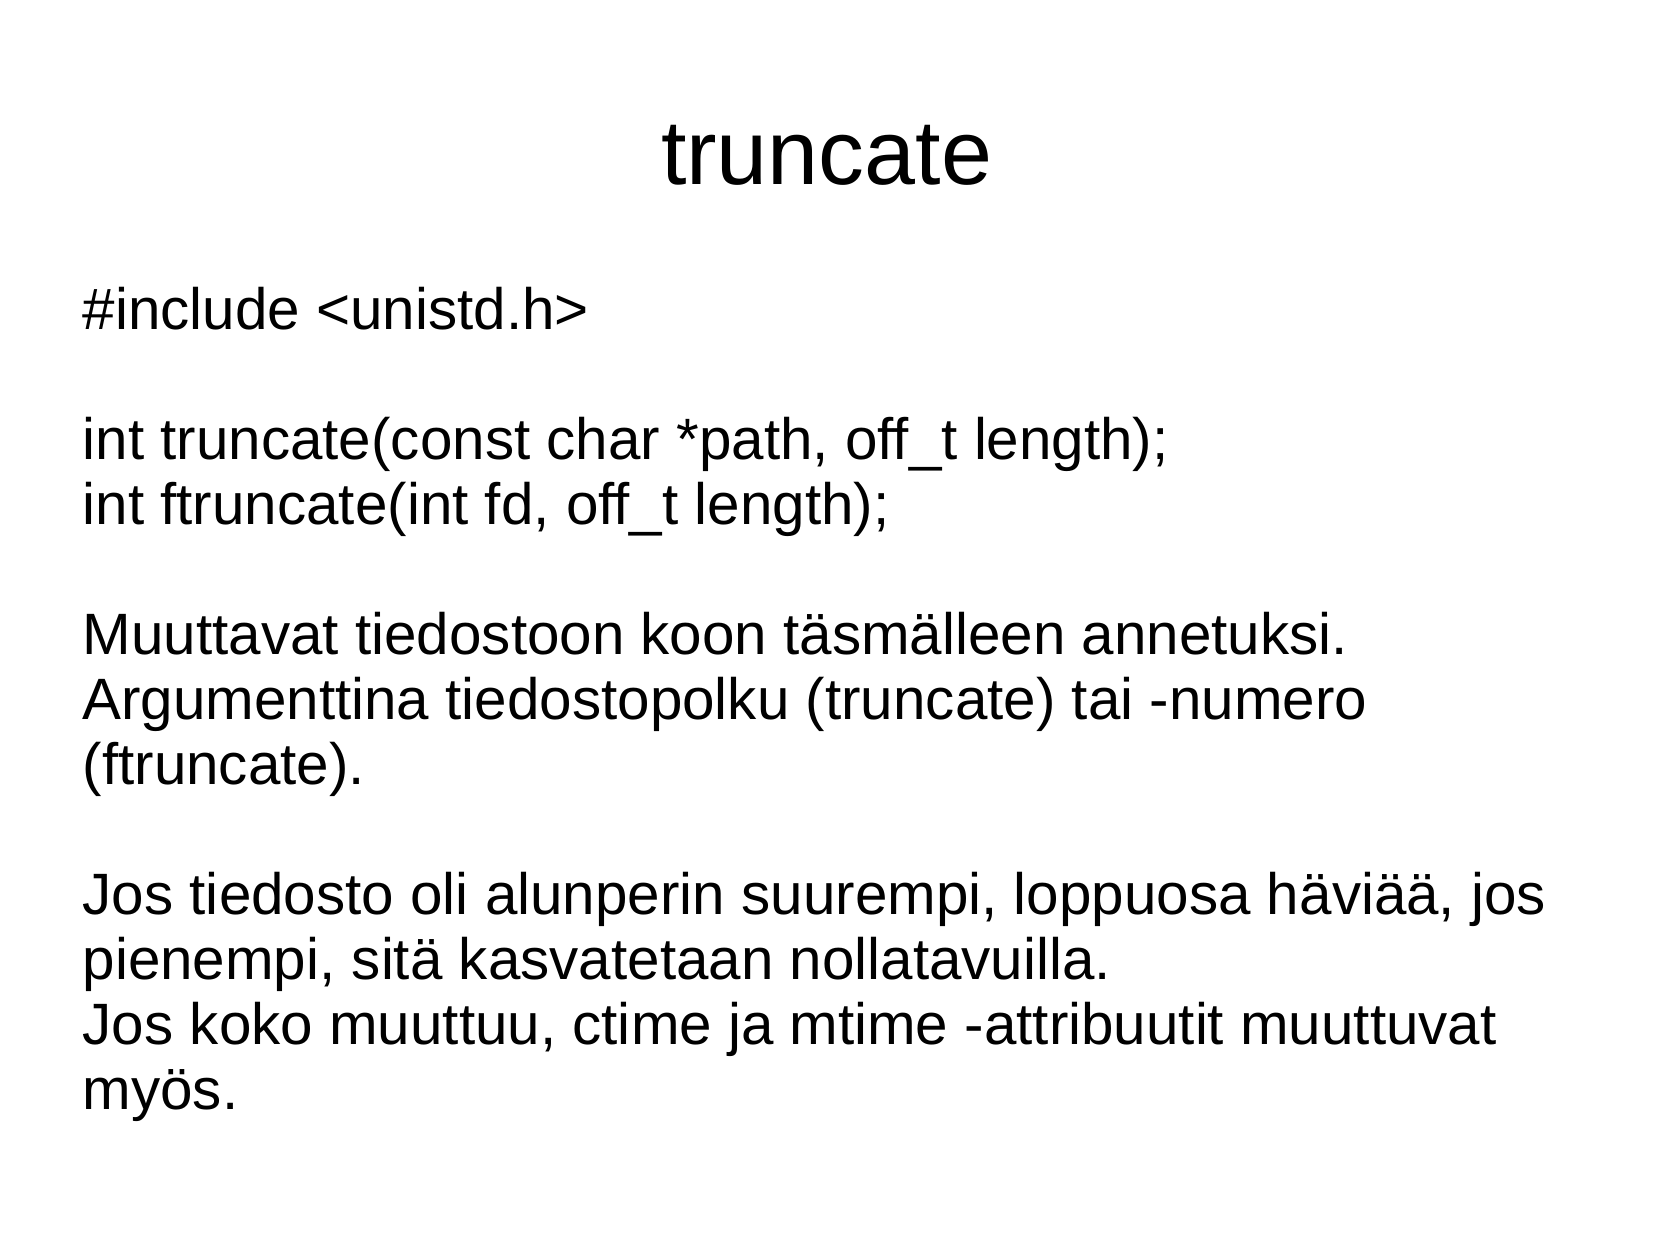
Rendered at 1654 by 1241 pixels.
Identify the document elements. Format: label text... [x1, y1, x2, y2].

subtitle #include <unistd.h> int truncate(const char *path, off_t length); int ftruncate(int fd, off_t length); Muuttavat tiedostoon koon täsmälleen annetuksi. Argumenttina tiedostopolku (truncate) tai -numero (ftruncate). Jos tiedosto oli alunperin suurempi, loppuosa häviää, jos pienempi, sitä kasvatetaan nollatavuilla. Jos koko muuttuu, ctime ja mtime -attribuutit muuttuvat myös. [82, 276, 1571, 1123]
title truncate [82, 56, 1571, 250]
